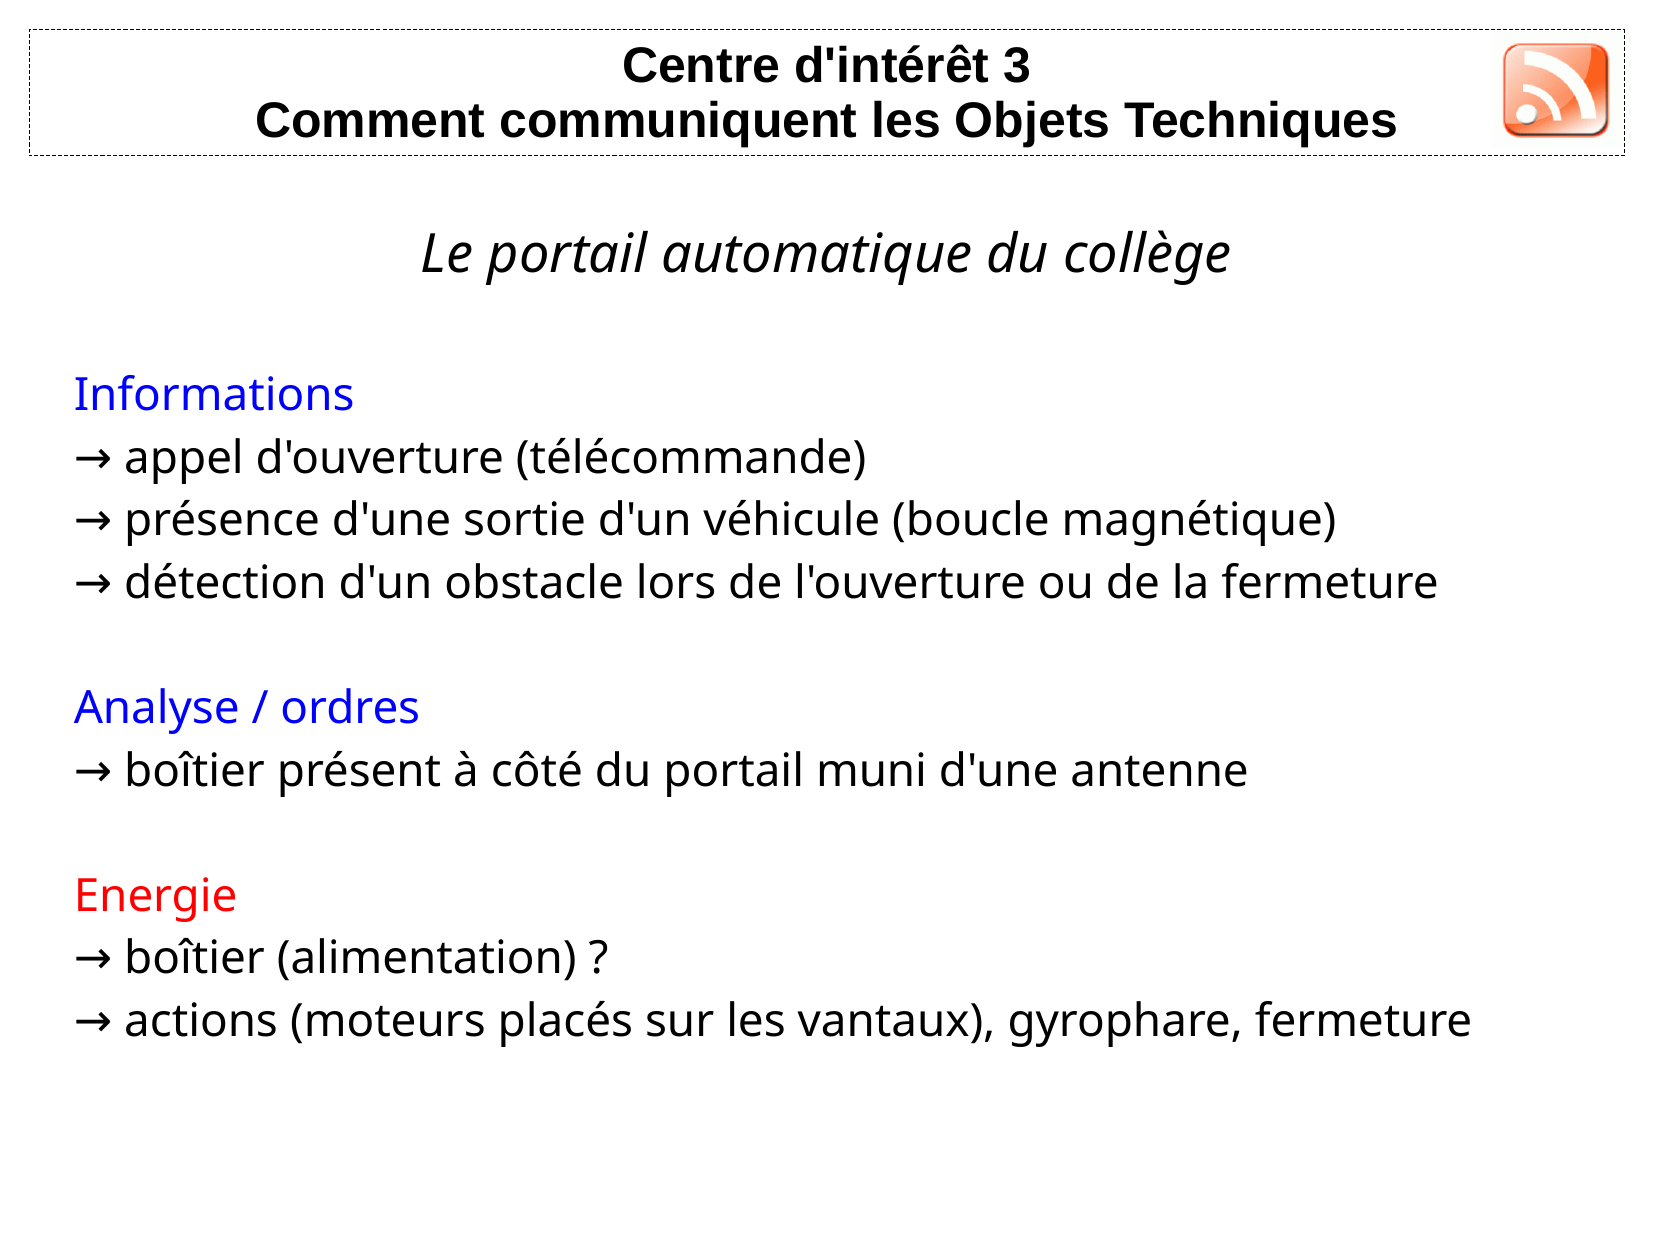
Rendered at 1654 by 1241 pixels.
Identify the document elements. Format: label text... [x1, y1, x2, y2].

text_box Informations → appel d'ouverture (télécommande) → présence d'une sortie d'un véhicule (boucle magnétique) → détection d'un obstacle lors de l'ouverture ou de la fermeture Analyse / ordres → boîtier présent à côté du portail muni d'une antenne Energie → boîtier (alimentation) ? → actions (moteurs placés sur les vantaux), gyrophare, fermeture [59, 354, 1595, 1071]
text_box Le portail automatique du collège [59, 206, 1595, 298]
text_box Centre d'intérêt 3 Comment communiquent les Objets Techniques [29, 29, 1625, 156]
